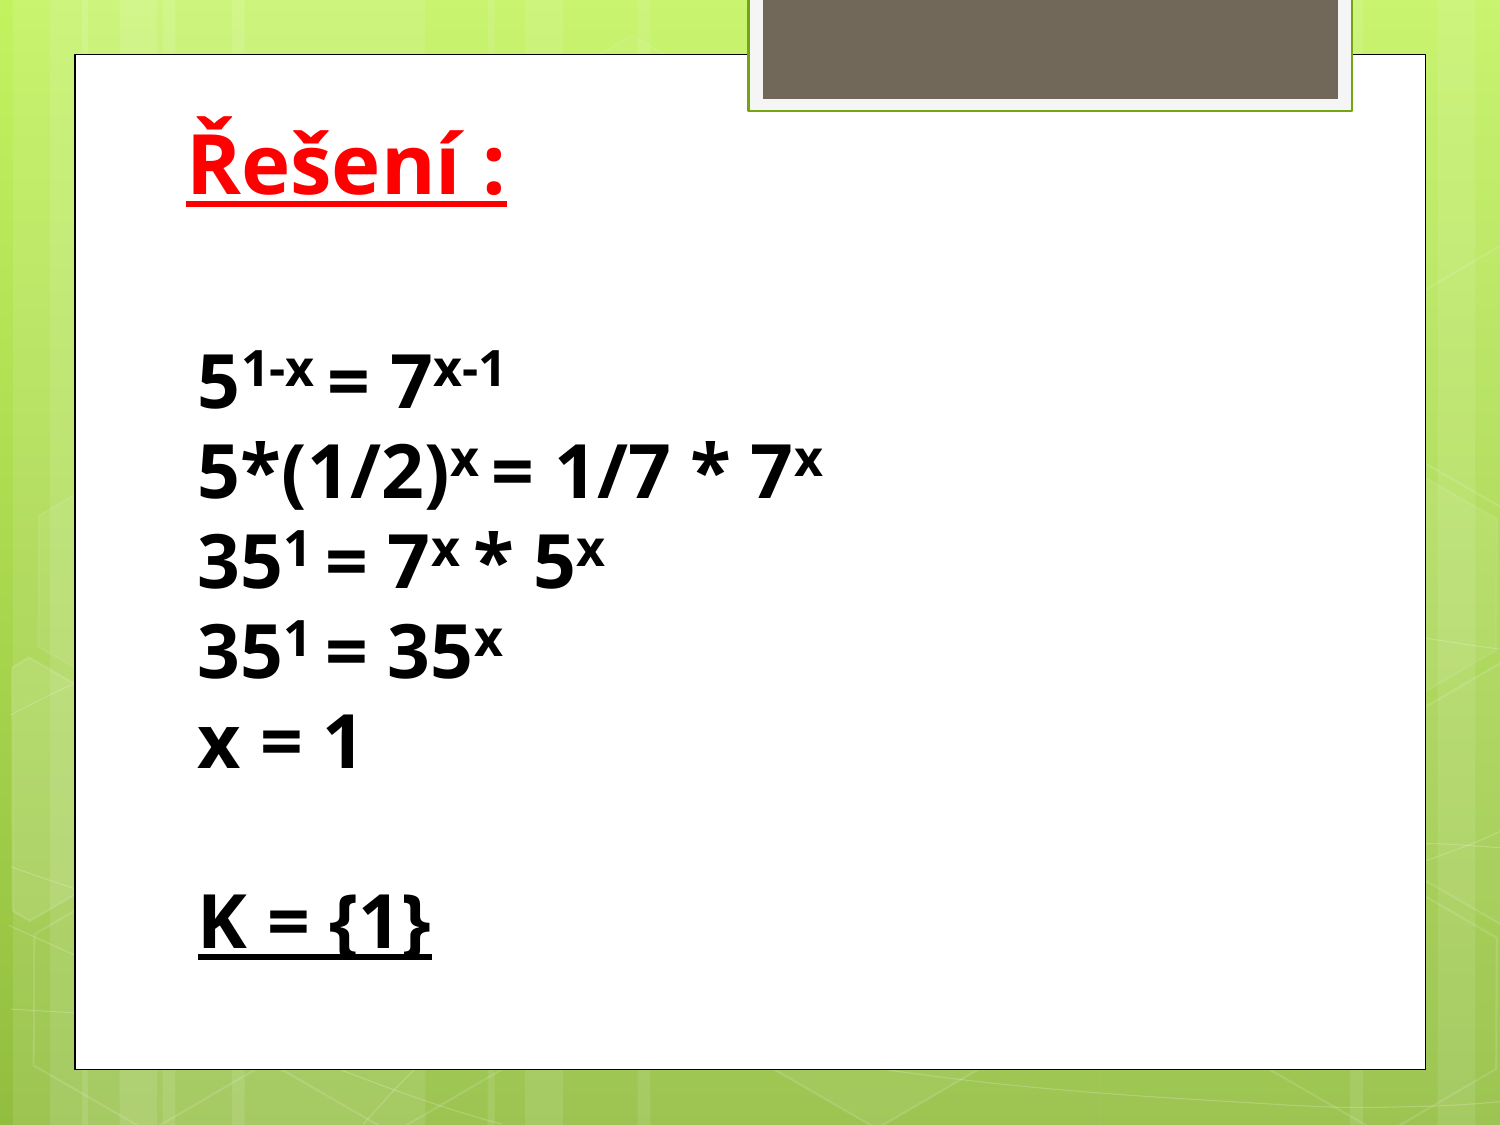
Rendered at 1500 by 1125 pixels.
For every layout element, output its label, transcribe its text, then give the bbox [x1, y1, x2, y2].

title Řešení : [171, 30, 1415, 219]
text_box 51-x = 7x-1 5*(1/2)x = 1/7 * 7x 351 = 7x * 5x 351 = 35x x = 1 K = {1} [183, 326, 1101, 1125]
